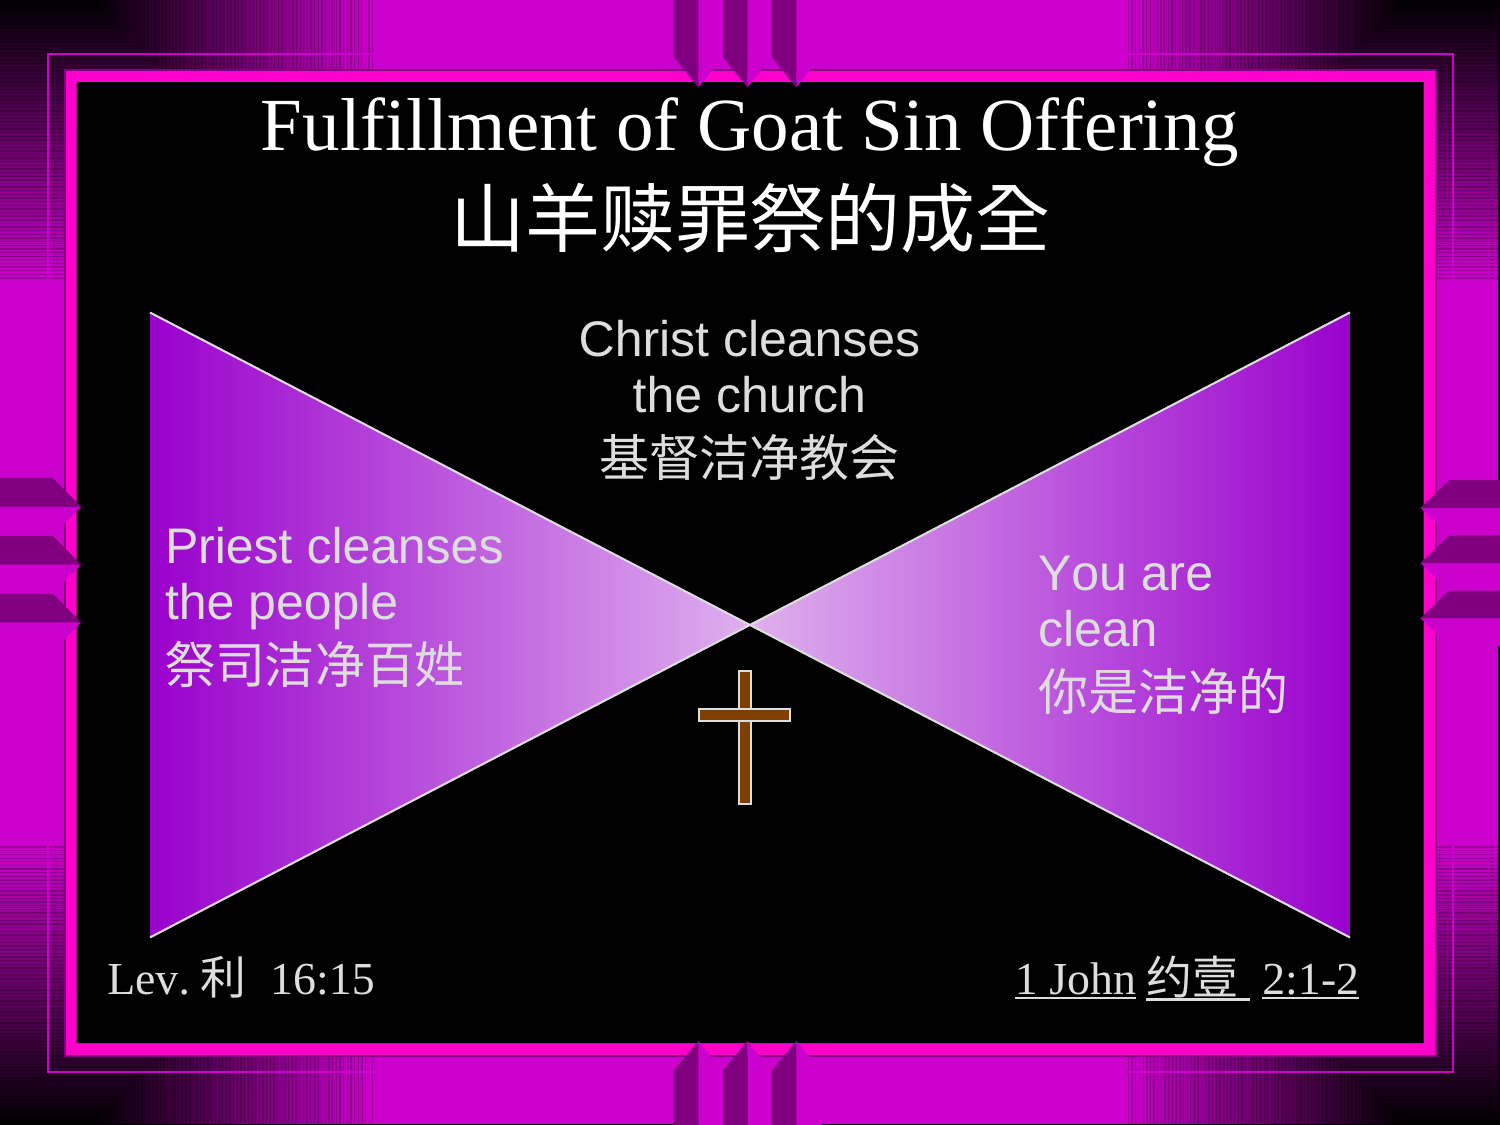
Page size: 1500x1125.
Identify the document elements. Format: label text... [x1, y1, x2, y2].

text_box You are clean 你是洁净的 [1022, 537, 1348, 733]
title Fulfillment of Goat Sin Offering 山羊赎罪祭的成全 [52, 88, 1448, 277]
text_box [755, 314, 1351, 936]
text_box [699, 671, 790, 804]
text_box [149, 523, 745, 936]
text_box [149, 314, 525, 510]
text_box Priest cleanses the people 祭司洁净百姓 [149, 510, 550, 706]
text_box Christ cleanses the church 基督洁净教会 [527, 303, 972, 499]
text_box 1 John约壹 2:1-2 [999, 937, 1401, 1016]
text_box Lev.利 16:15 [92, 937, 593, 1016]
